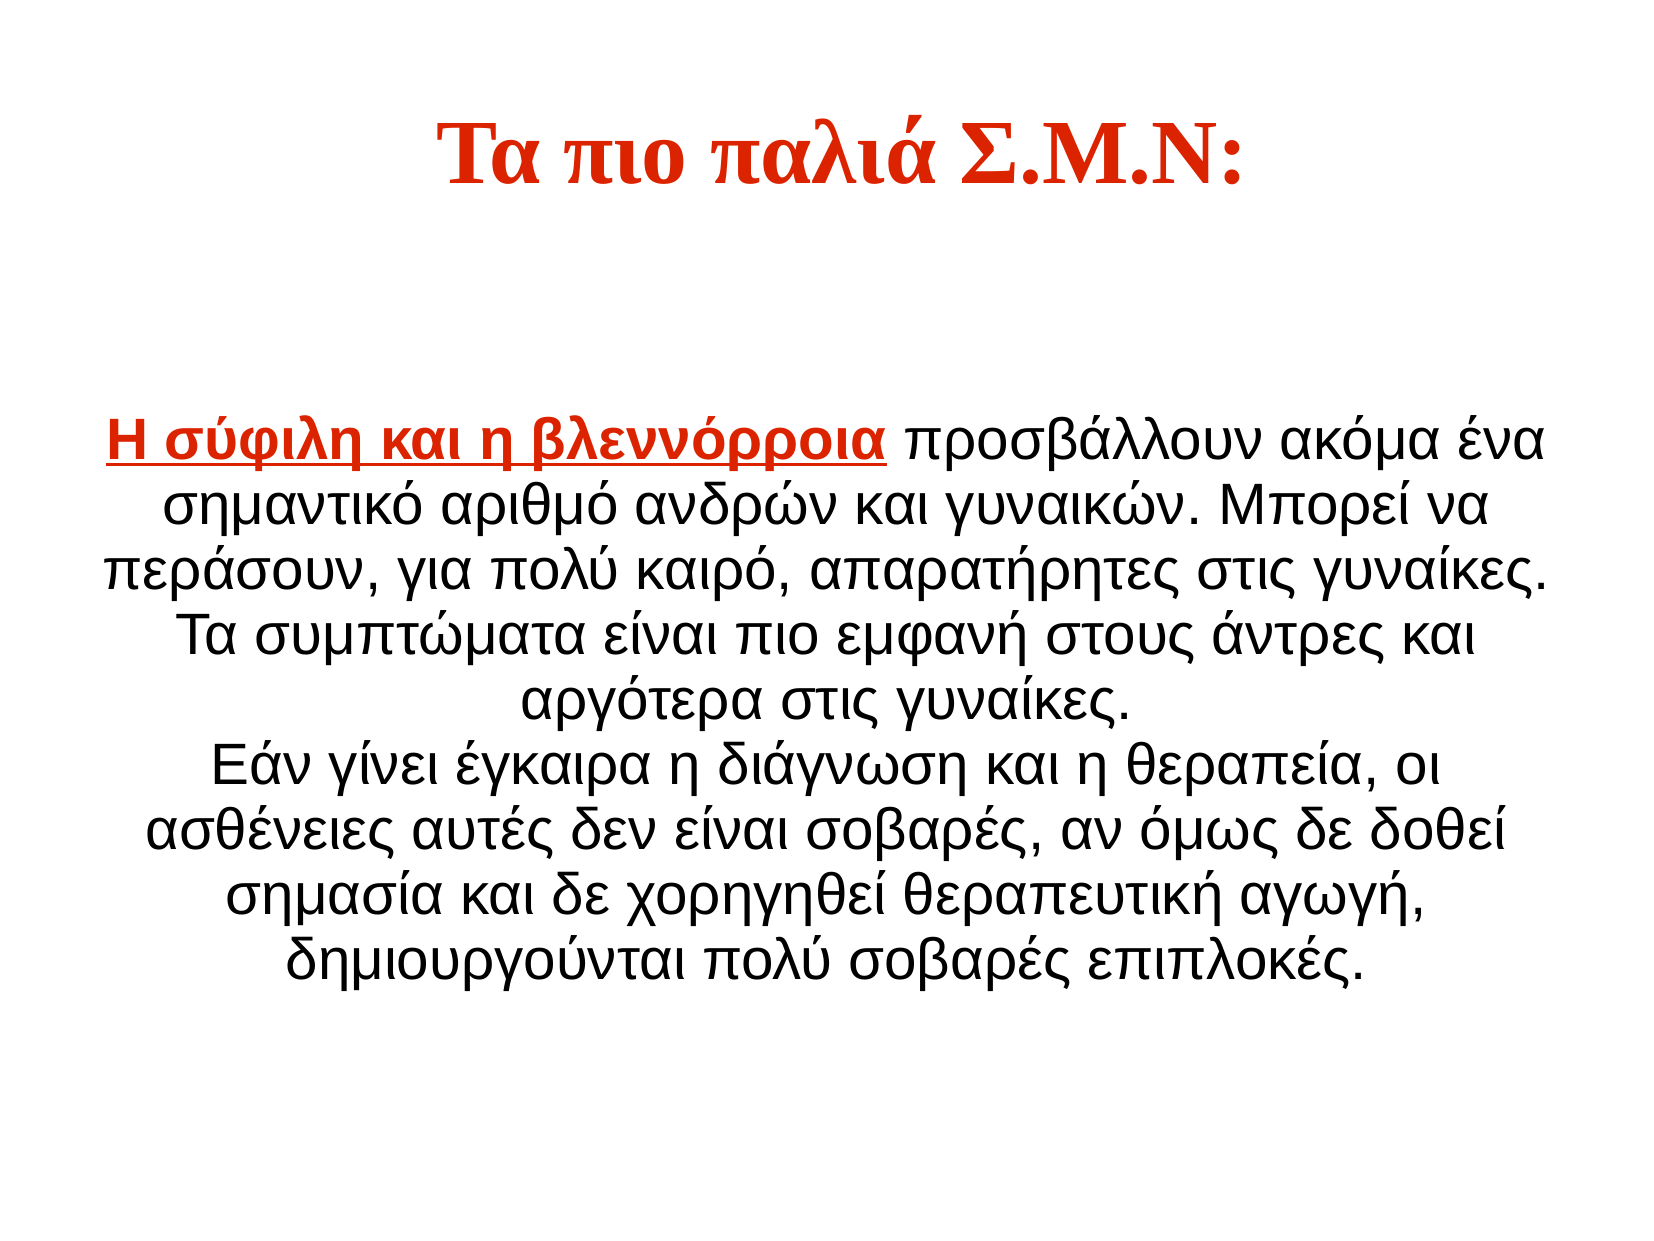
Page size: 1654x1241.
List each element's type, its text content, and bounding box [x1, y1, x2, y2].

subtitle Η σύφιλη και η βλεννόρροια προσβάλλουν ακόμα ένα σημαντικό αριθμό ανδρών και γυναικών. Μπορεί να περάσουν, για πολύ καιρό, απαρατήρητες στις γυναίκες. Τα συμπτώματα είναι πιο εμφανή στους άντρες και αργότερα στις γυναίκες. Εάν γίνει έγκαιρα η διάγνωση και η θεραπεία, οι ασθένειες αυτές δεν είναι σοβαρές, αν όμως δε δοθεί σημασία και δε χορηγηθεί θεραπευτική αγωγή, δημιουργούνται πολύ σοβαρές επιπλοκές. [82, 297, 1571, 1102]
title Τα πιο παλιά Σ.Μ.Ν: [82, 56, 1571, 250]
